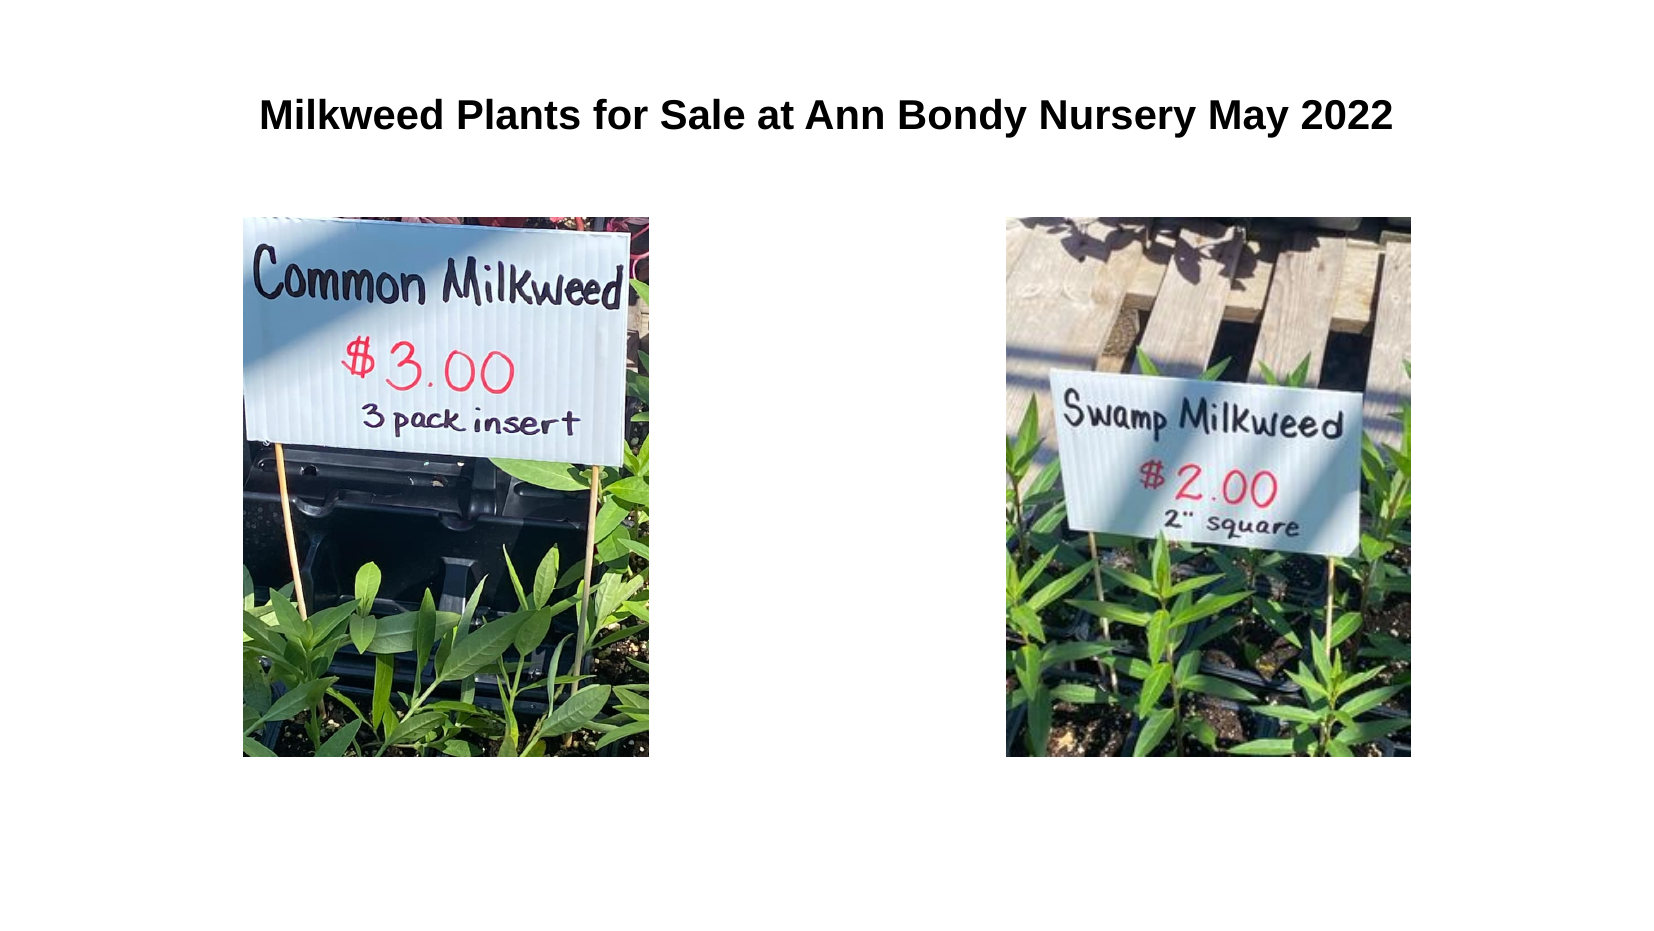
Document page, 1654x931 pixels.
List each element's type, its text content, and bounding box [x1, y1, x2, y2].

picture [1006, 217, 1411, 758]
title Milkweed Plants for Sale at Ann Bondy Nursery May 2022 [82, 37, 1571, 193]
picture [243, 217, 649, 758]
